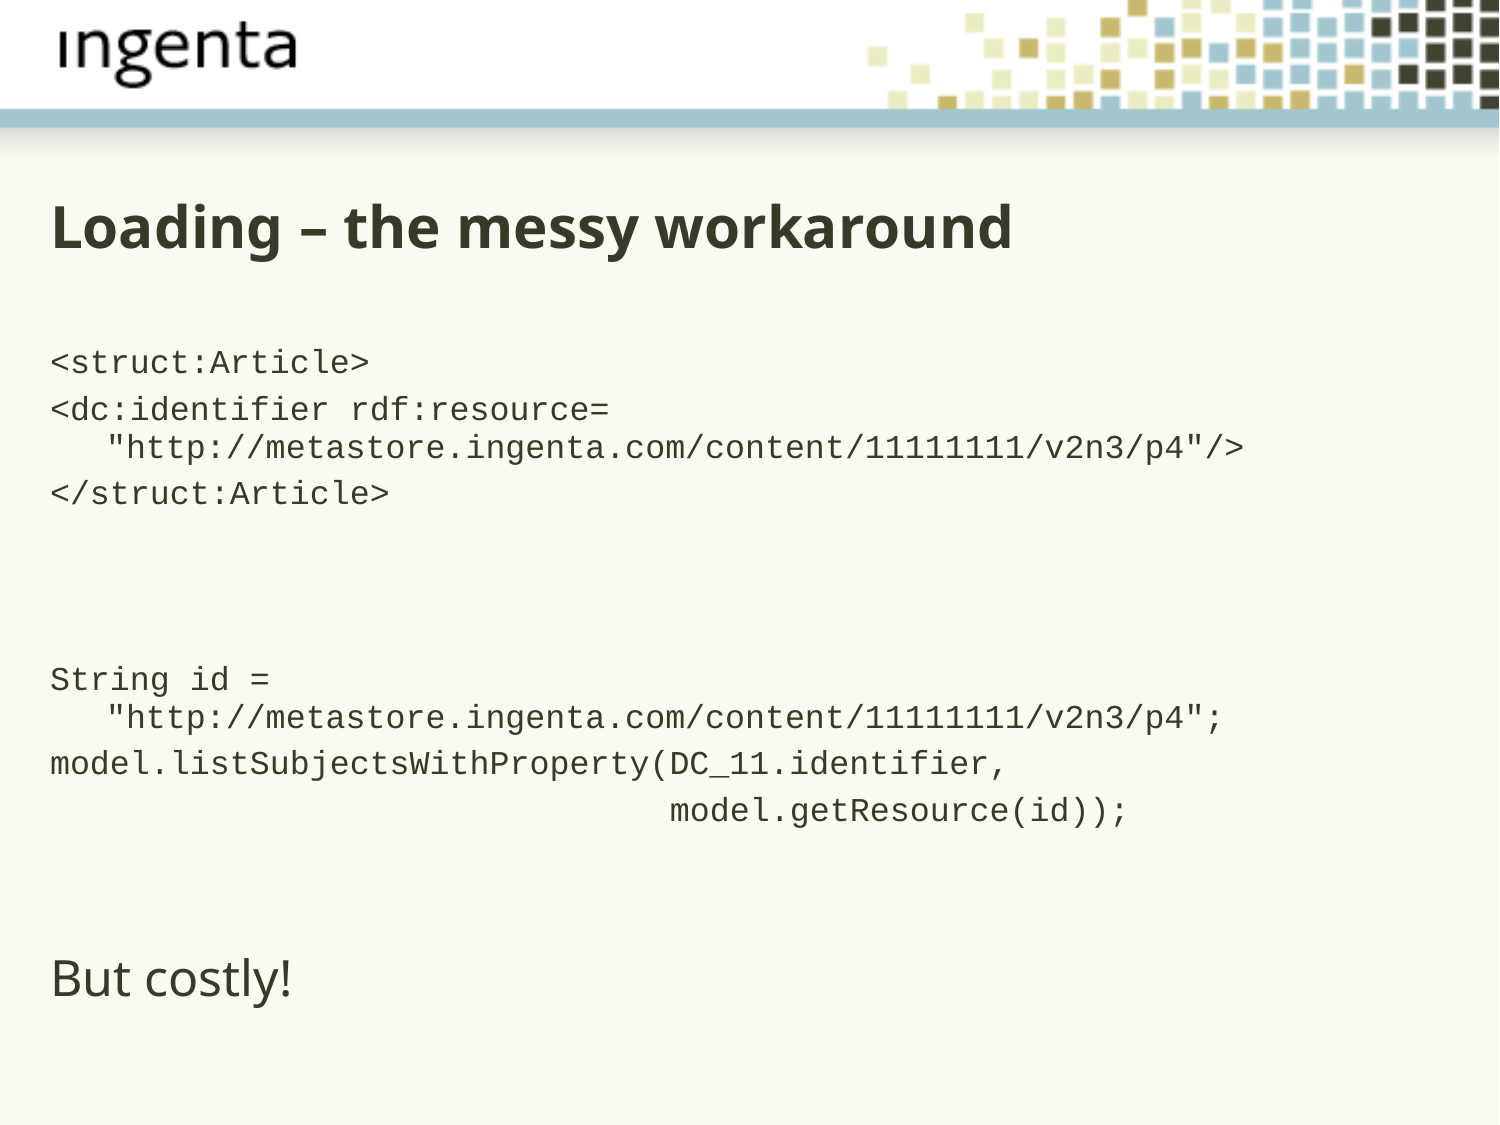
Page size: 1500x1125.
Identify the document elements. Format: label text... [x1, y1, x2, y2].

title Loading – the messy workaround [50, 187, 1375, 262]
picture [0, 0, 1499, 1125]
list <struct:Article> <dc:identifier rdf:resource= "http://metastore.ingenta.com/content/11111111/v2n3/p4"/> </struct:Article> String id = "http://metastore.ingenta.com/content/11111111/v2n3/p4"; model.listSubjectsWithProperty(DC_11.identifier, model.getResource(id)); But costly! [50, 262, 1375, 975]
